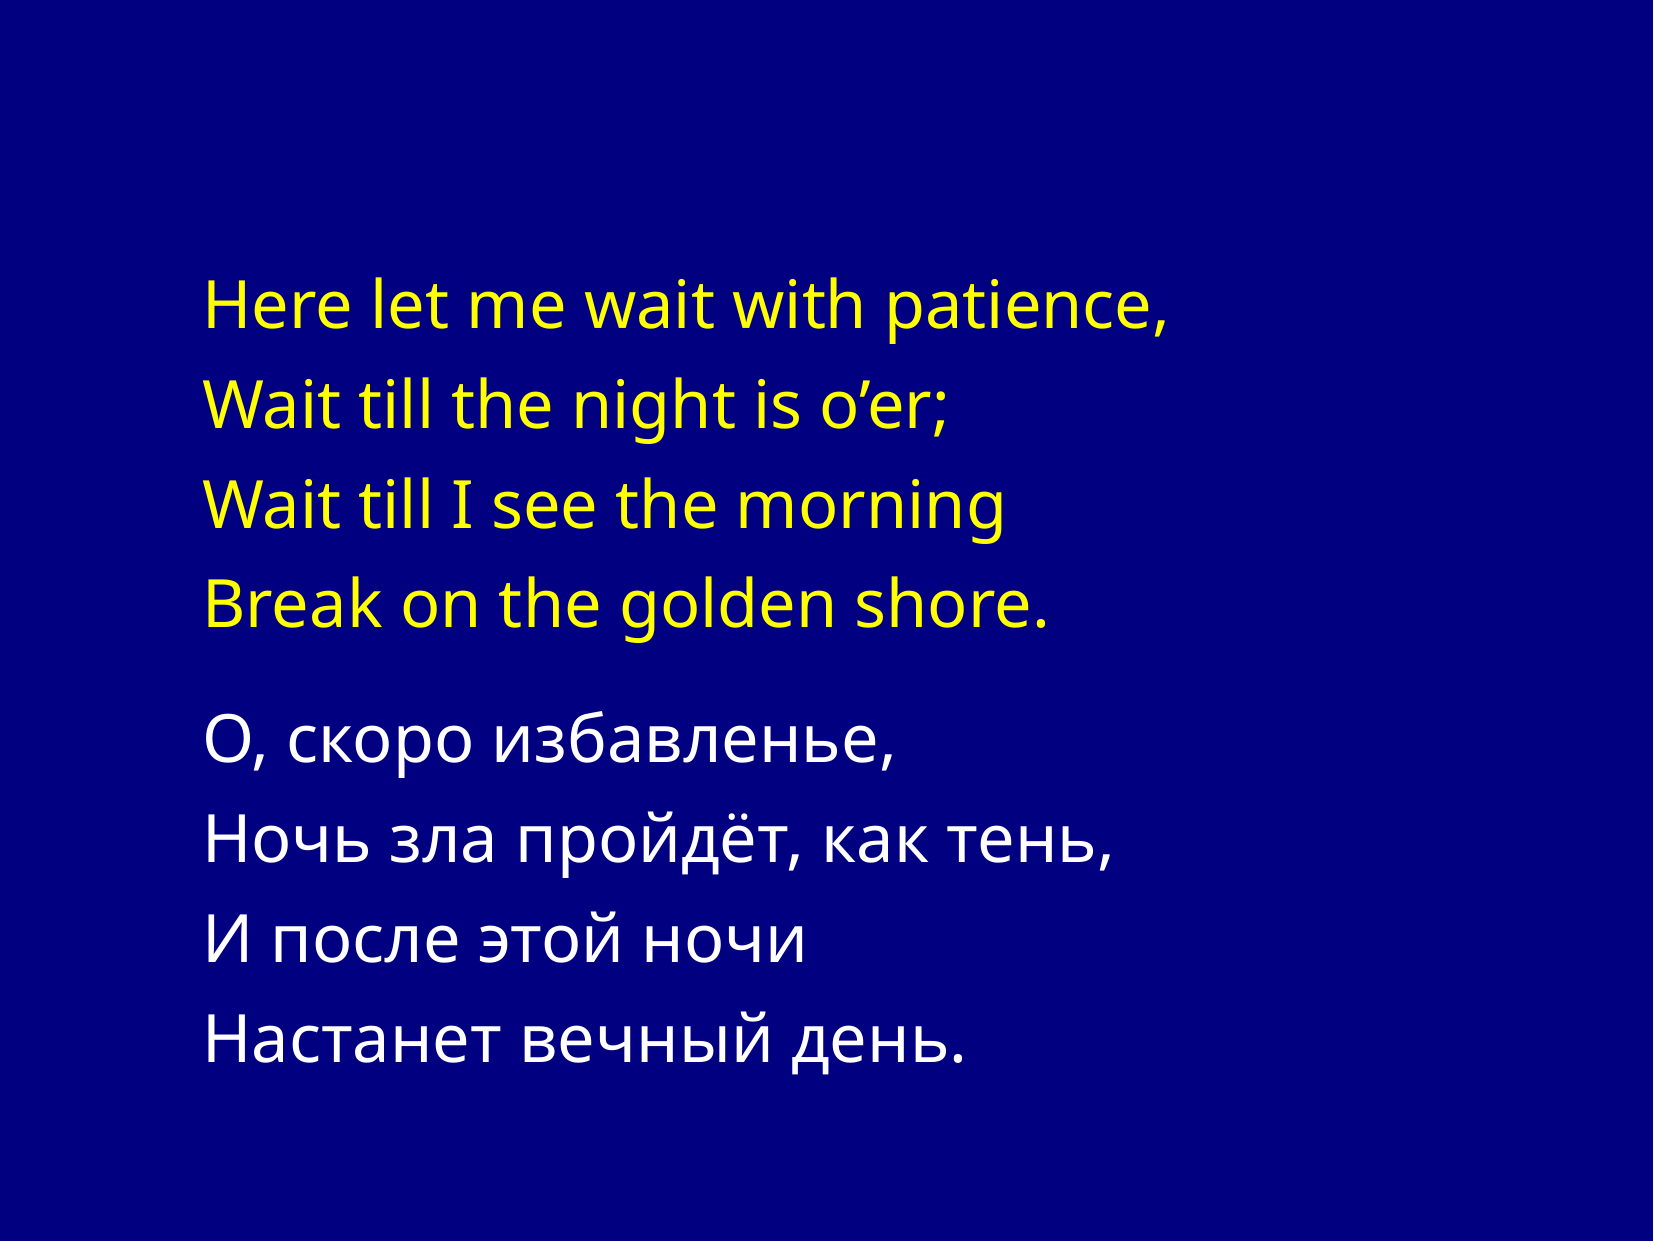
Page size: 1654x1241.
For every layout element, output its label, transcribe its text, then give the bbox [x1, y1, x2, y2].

text_box О, скоро избавленье, Ночь зла пройдёт, как тень, И после этой ночи Настанет вечный день. [75, 675, 1576, 1163]
text_box Here let me wait with patience, Wait till the night is o’er; Wait till I see the morning Break on the golden shore. [75, 150, 1576, 638]
